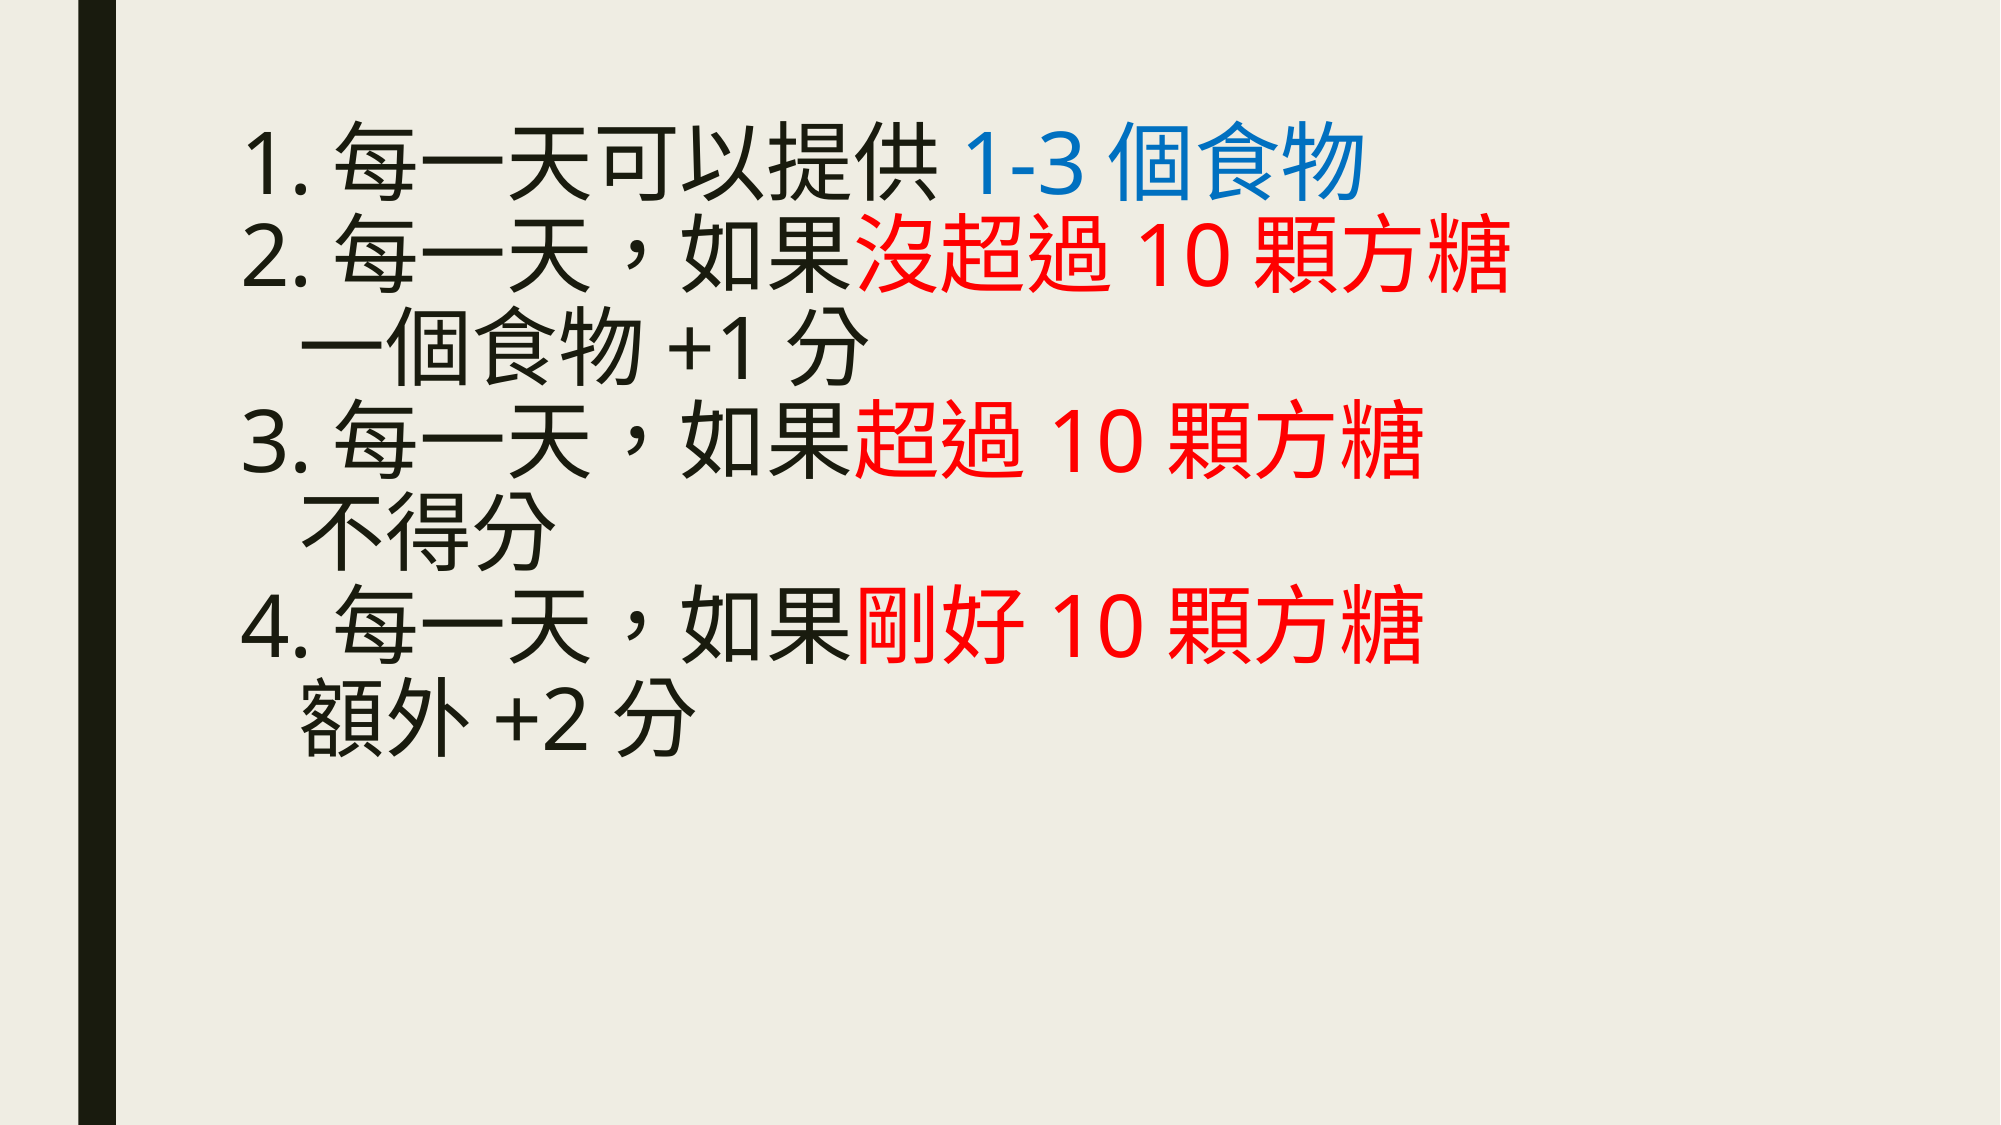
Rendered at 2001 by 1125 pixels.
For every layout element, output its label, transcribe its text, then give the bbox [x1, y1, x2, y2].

title 1.每一天可以提供1-3個食物 2.每一天，如果沒超過10顆方糖 一個食物+1分 3.每一天，如果超過10顆方糖 不得分 4.每一天，如果剛好10顆方糖 額外+2分 [225, 112, 1801, 1039]
